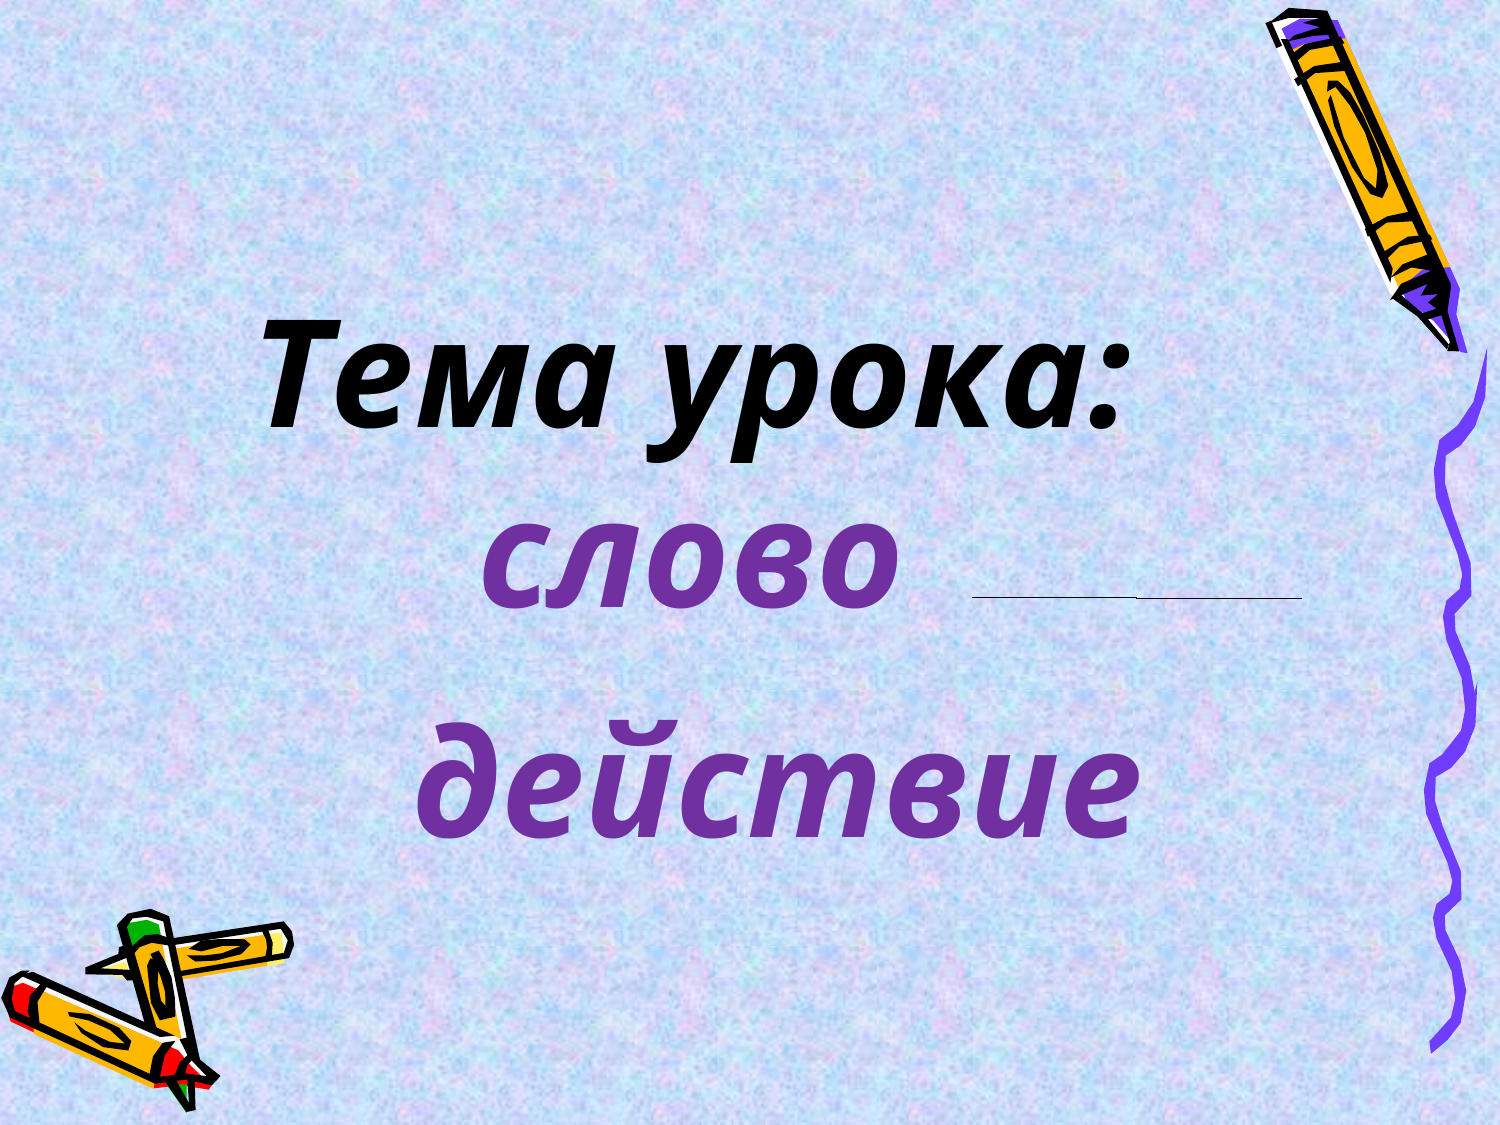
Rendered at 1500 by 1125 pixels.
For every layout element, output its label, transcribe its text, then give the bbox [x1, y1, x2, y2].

text_box Тема урока: слово [70, 81, 1500, 679]
picture [0, 0, 1500, 1125]
text_box действие [222, 679, 1372, 876]
